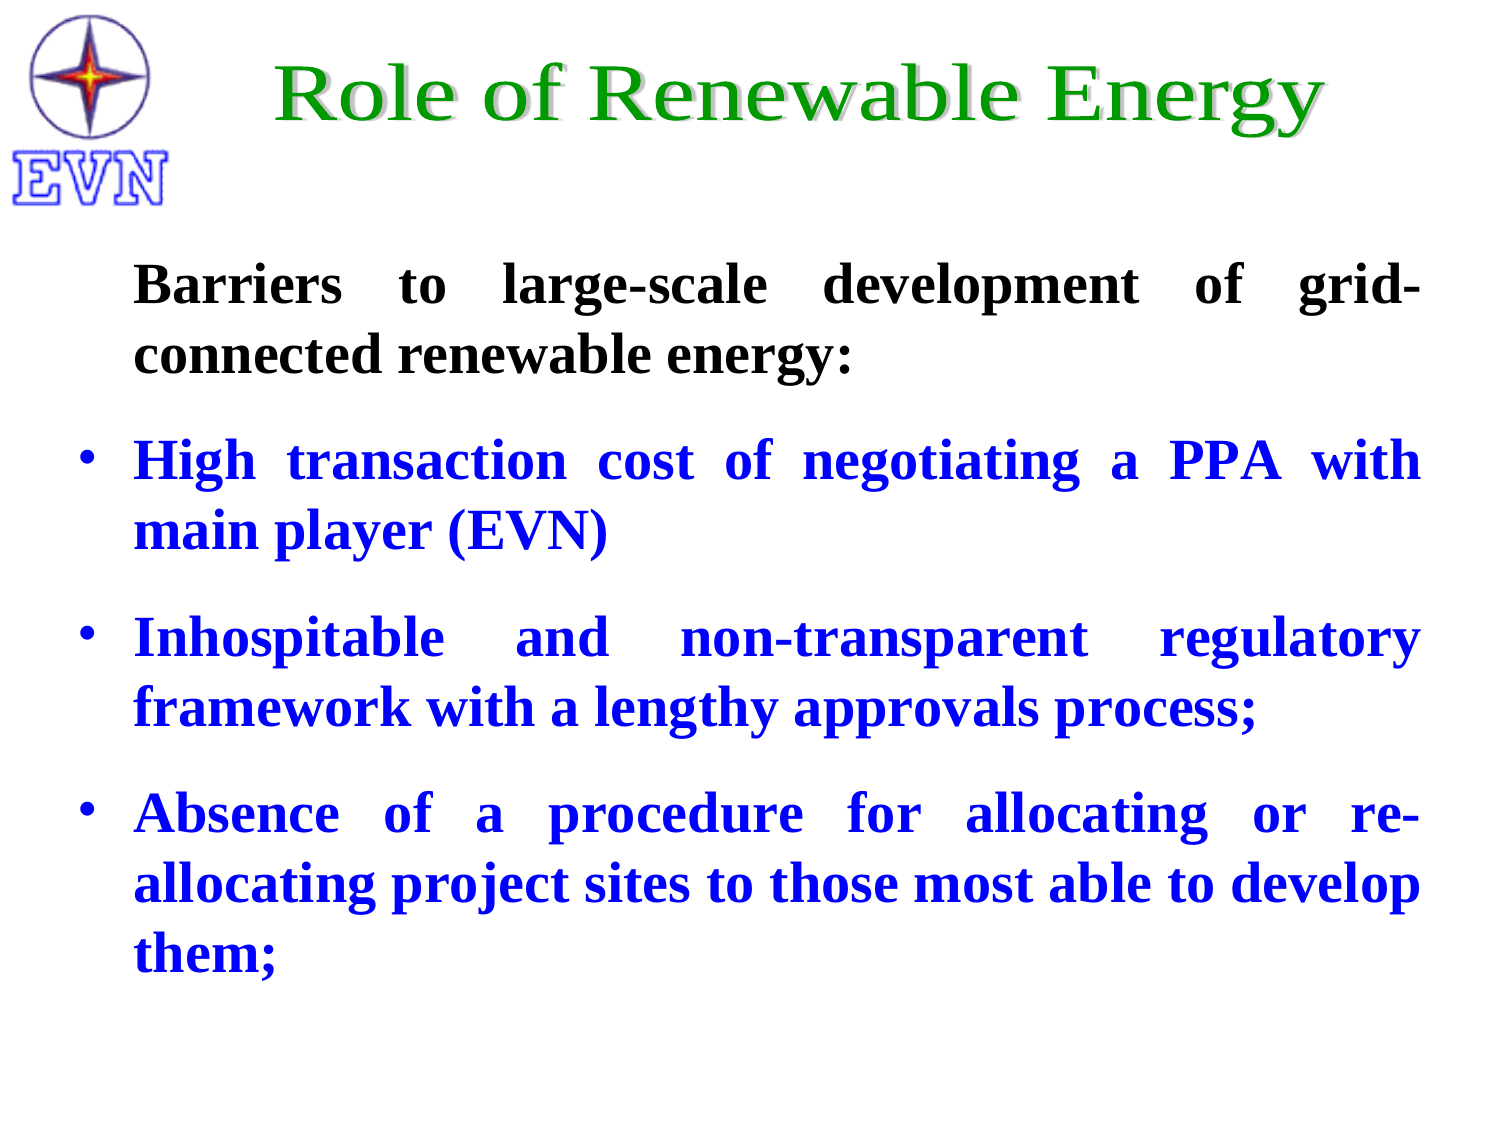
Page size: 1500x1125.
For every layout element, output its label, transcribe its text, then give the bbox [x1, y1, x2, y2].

text_box Role of Renewable Energy [901, 63, 947, 121]
text_box Role of Renewable Energy [1277, 82, 1325, 138]
text_box Role of Renewable Energy [747, 81, 784, 121]
text_box Role of Renewable Energy [861, 81, 900, 121]
text_box Role of Renewable Energy [1106, 81, 1152, 120]
text_box Role of Renewable Energy [416, 81, 454, 121]
text_box Role of Renewable Energy [1047, 66, 1100, 120]
text_box Barriers to large-scale development of grid-connected renewable energy: High transaction cost of negotiating a PPA with main player (EVN) Inhospitable and non-transparent regulatory framework with a lengthy approvals process; Absence of a procedure for allocating or re-allocating project sites to those most able to develop them; [62, 237, 1438, 993]
text_box Role of Renewable Energy [340, 81, 383, 121]
text_box Role of Renewable Energy [951, 63, 976, 120]
text_box Role of Renewable Energy [1231, 78, 1275, 138]
picture [0, 0, 179, 223]
text_box Role of Renewable Energy [1198, 81, 1229, 120]
text_box Role of Renewable Energy [697, 81, 743, 120]
text_box Role of Renewable Energy [532, 62, 563, 120]
text_box Role of Renewable Energy [589, 66, 652, 120]
text_box Role of Renewable Energy [980, 81, 1017, 121]
text_box Role of Renewable Energy [484, 81, 527, 121]
text_box Role of Renewable Energy [387, 63, 412, 120]
text_box Role of Renewable Energy [655, 81, 692, 121]
text_box Role of Renewable Energy [787, 82, 858, 121]
text_box Role of Renewable Energy [274, 66, 338, 120]
text_box Role of Renewable Energy [1157, 81, 1194, 121]
